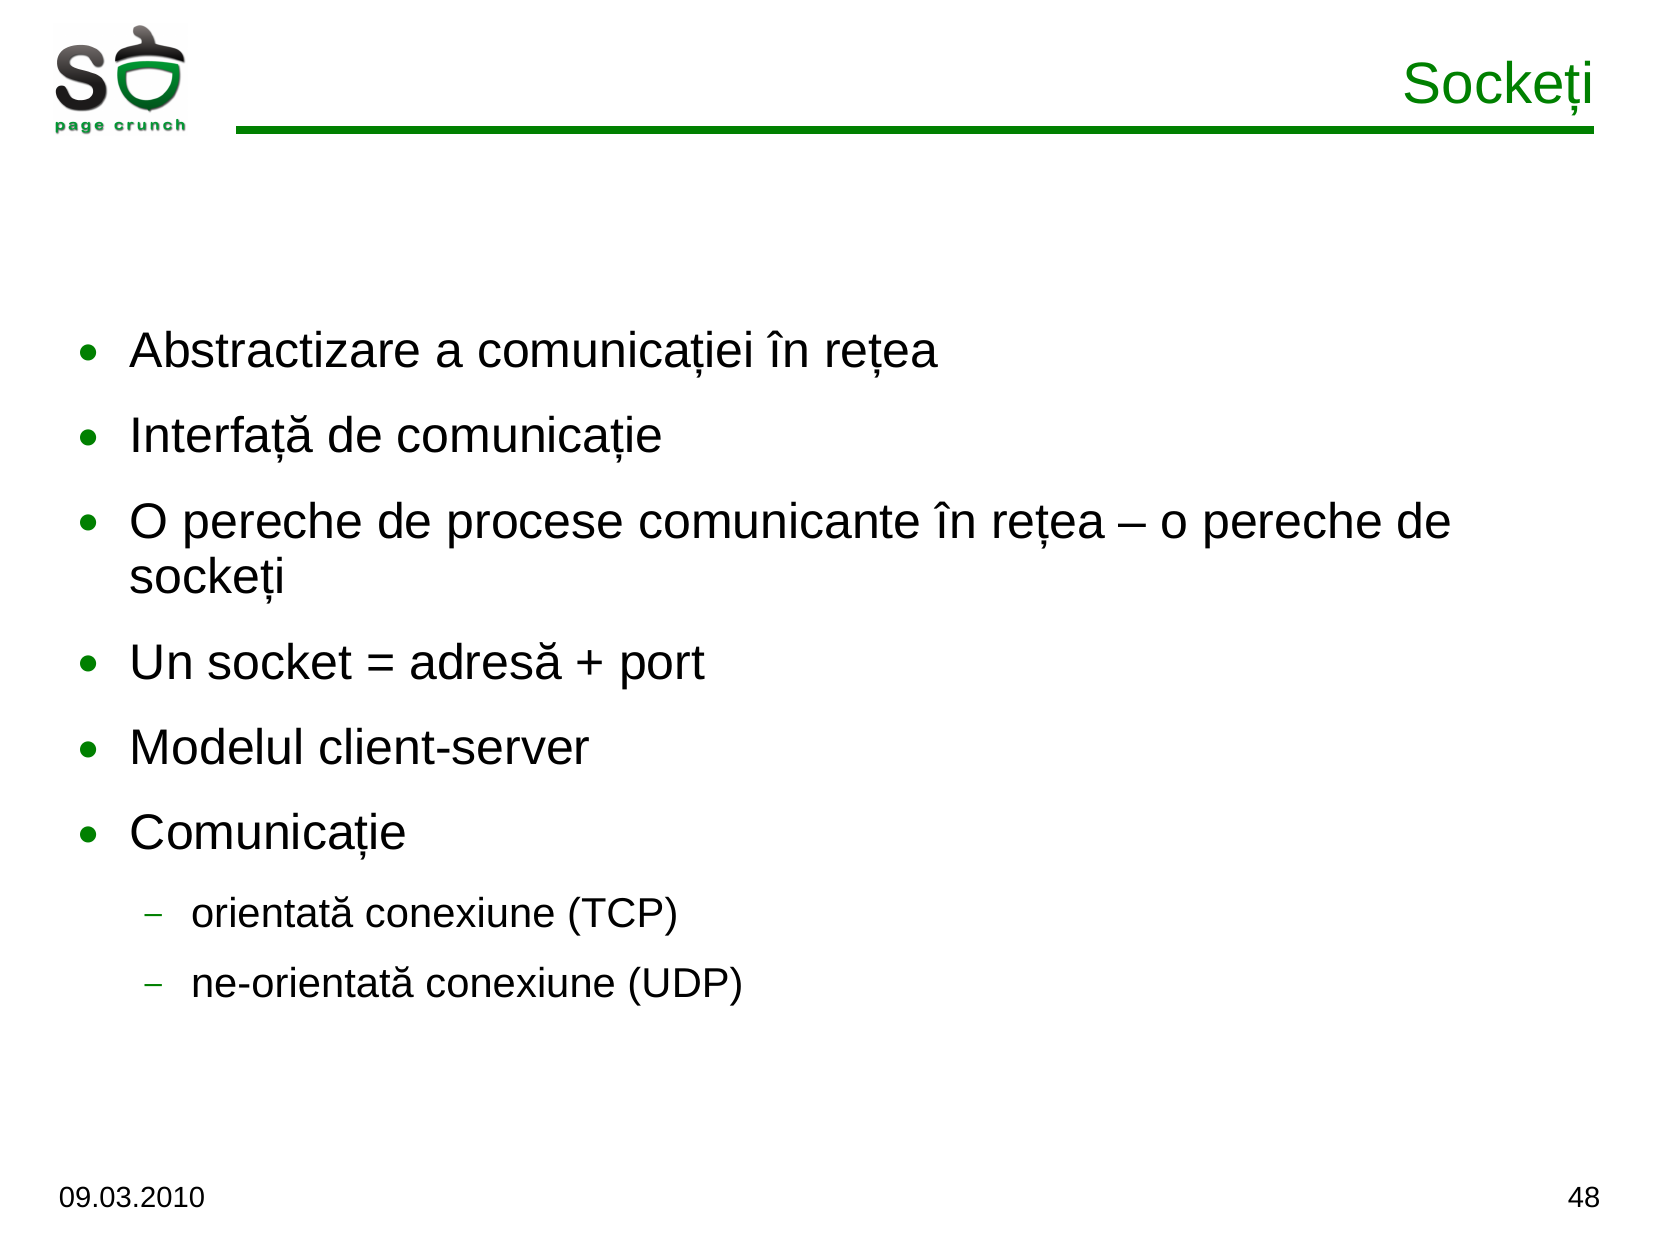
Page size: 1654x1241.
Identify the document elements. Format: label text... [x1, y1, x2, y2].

title Sockeți [236, 49, 1595, 119]
list Abstractizare a comunicației în rețea Interfață de comunicație O pereche de procese comunicante în rețea – o pereche de sockeți Un socket = adresă + port Modelul client-server Comunicație orientată conexiune (TCP) ne-orientată conexiune (UDP) [59, 177, 1595, 1152]
picture [53, 23, 188, 136]
